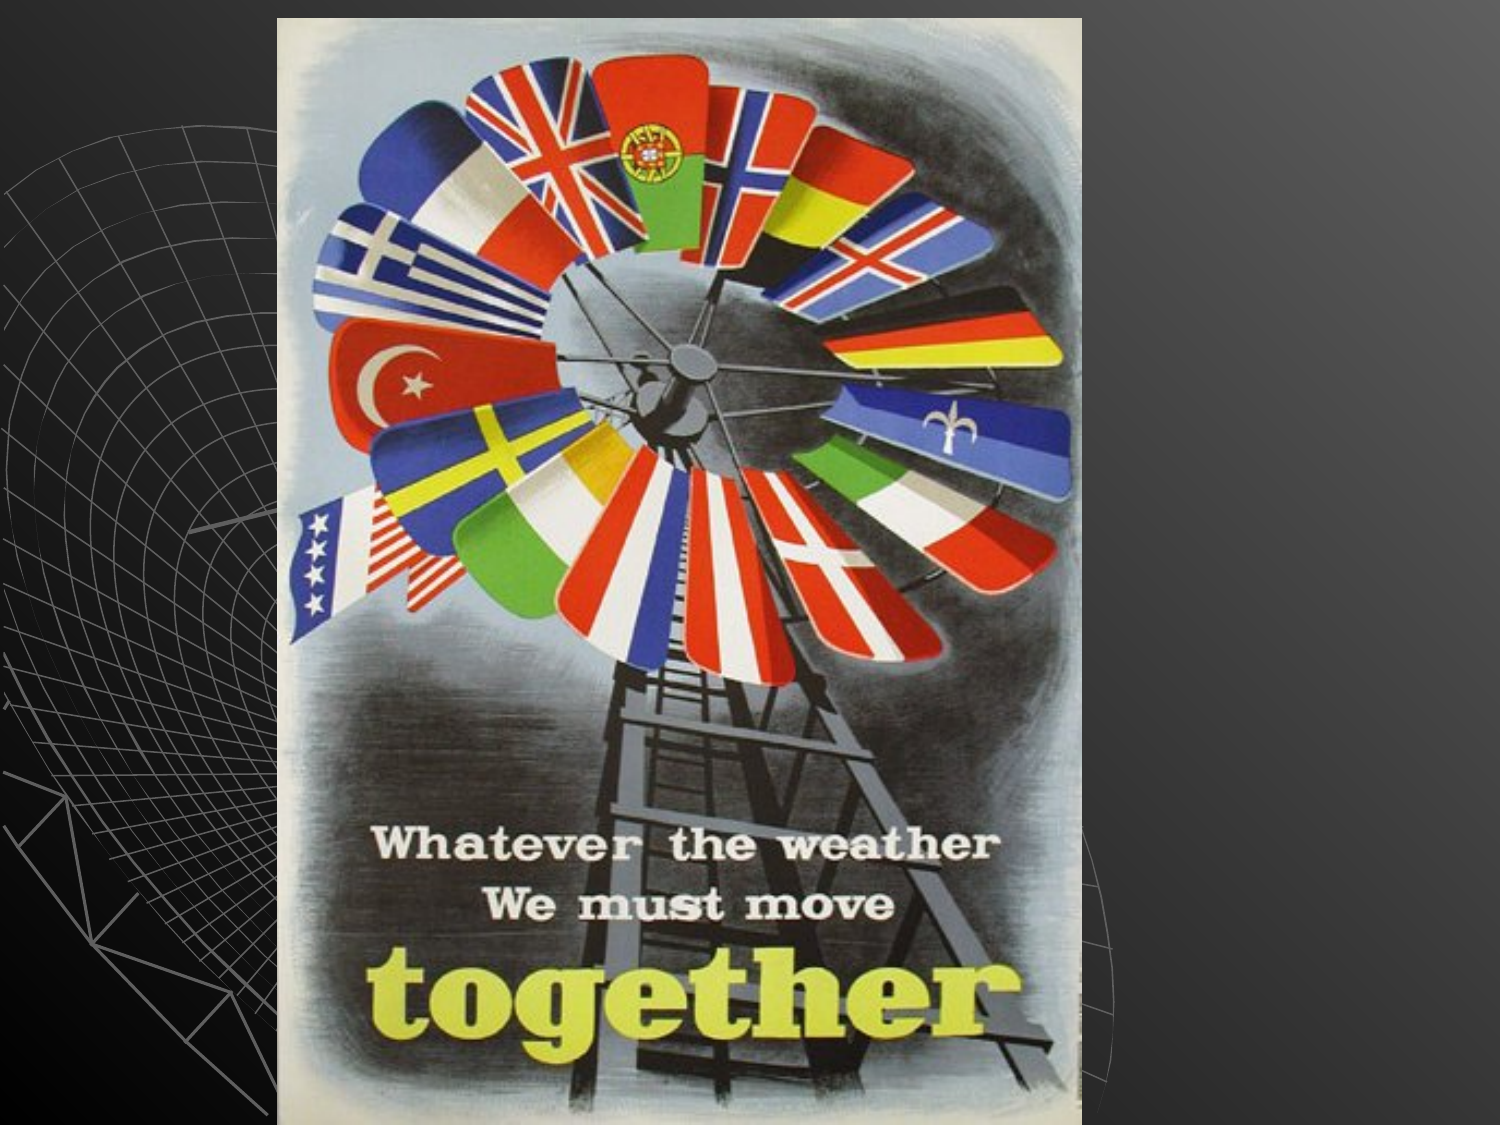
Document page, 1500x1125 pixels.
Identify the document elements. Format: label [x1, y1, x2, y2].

picture [277, 18, 1082, 1125]
